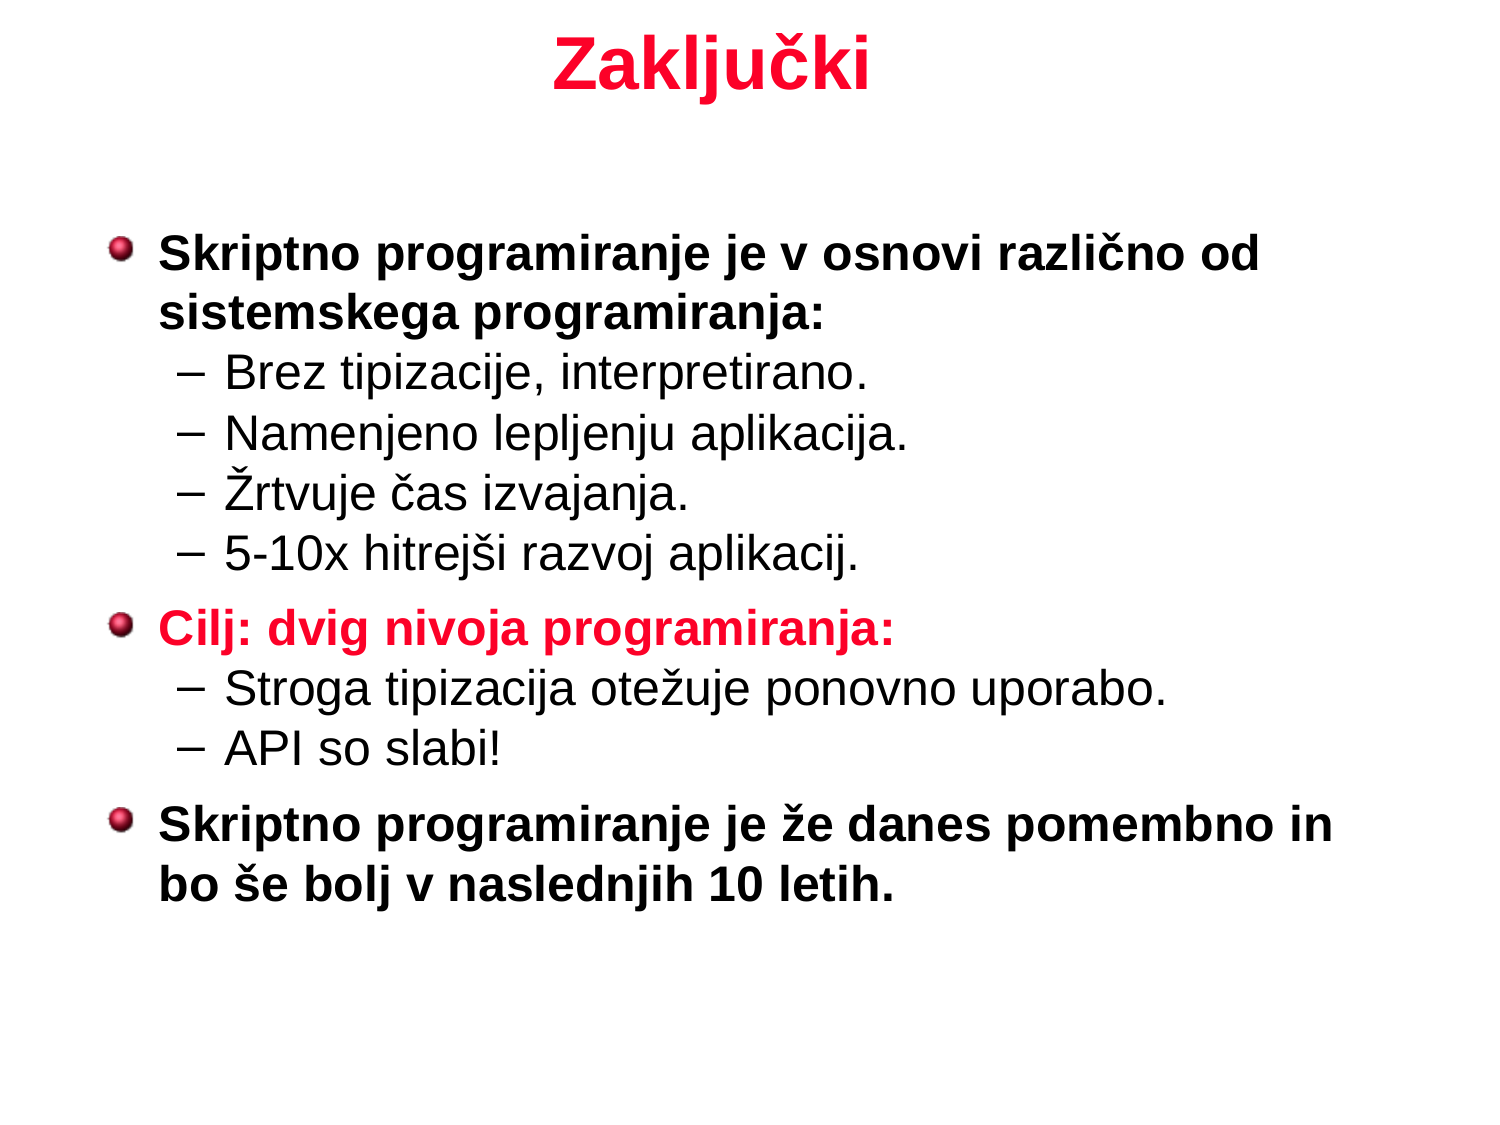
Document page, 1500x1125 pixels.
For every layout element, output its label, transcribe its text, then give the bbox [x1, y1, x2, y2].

title Zaključki [87, 6, 1338, 113]
list Skriptno programiranje je v osnovi različno od sistemskega programiranja: Brez tipizacije, interpretirano. Namenjeno lepljenju aplikacija. Žrtvuje čas izvajanja. 5-10x hitrejši razvoj aplikacij. Cilj: dvig nivoja programiranja: Stroga tipizacija otežuje ponovno uporabo. API so slabi! Skriptno programiranje je že danes pomembno in bo še bolj v naslednjih 10 letih. [87, 212, 1351, 938]
